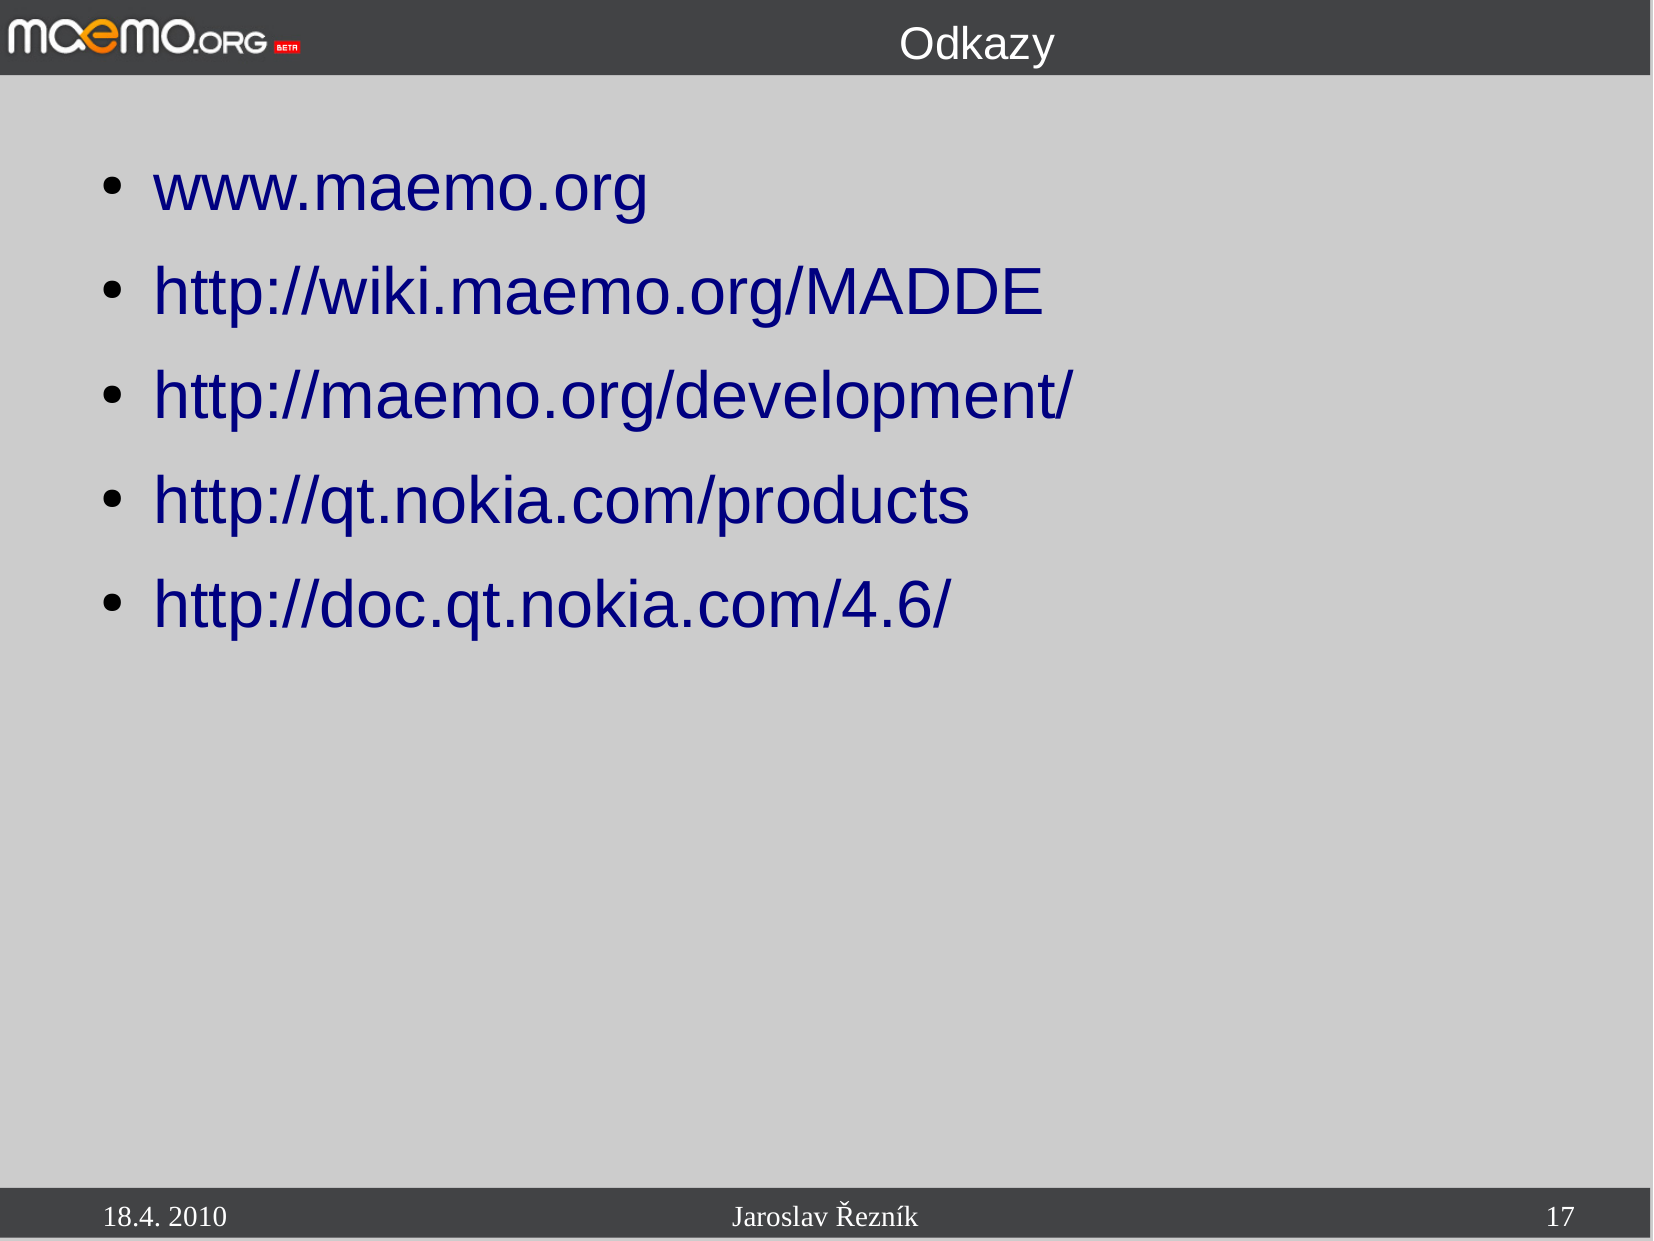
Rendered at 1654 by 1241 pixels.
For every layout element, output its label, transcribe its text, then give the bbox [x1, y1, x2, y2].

list www.maemo.org http://wiki.maemo.org/MADDE http://maemo.org/development/ http://qt.nokia.com/products http://doc.qt.nokia.com/4.6/ [82, 150, 1571, 1095]
picture [0, 0, 317, 64]
title Odkazy [379, 17, 1576, 70]
